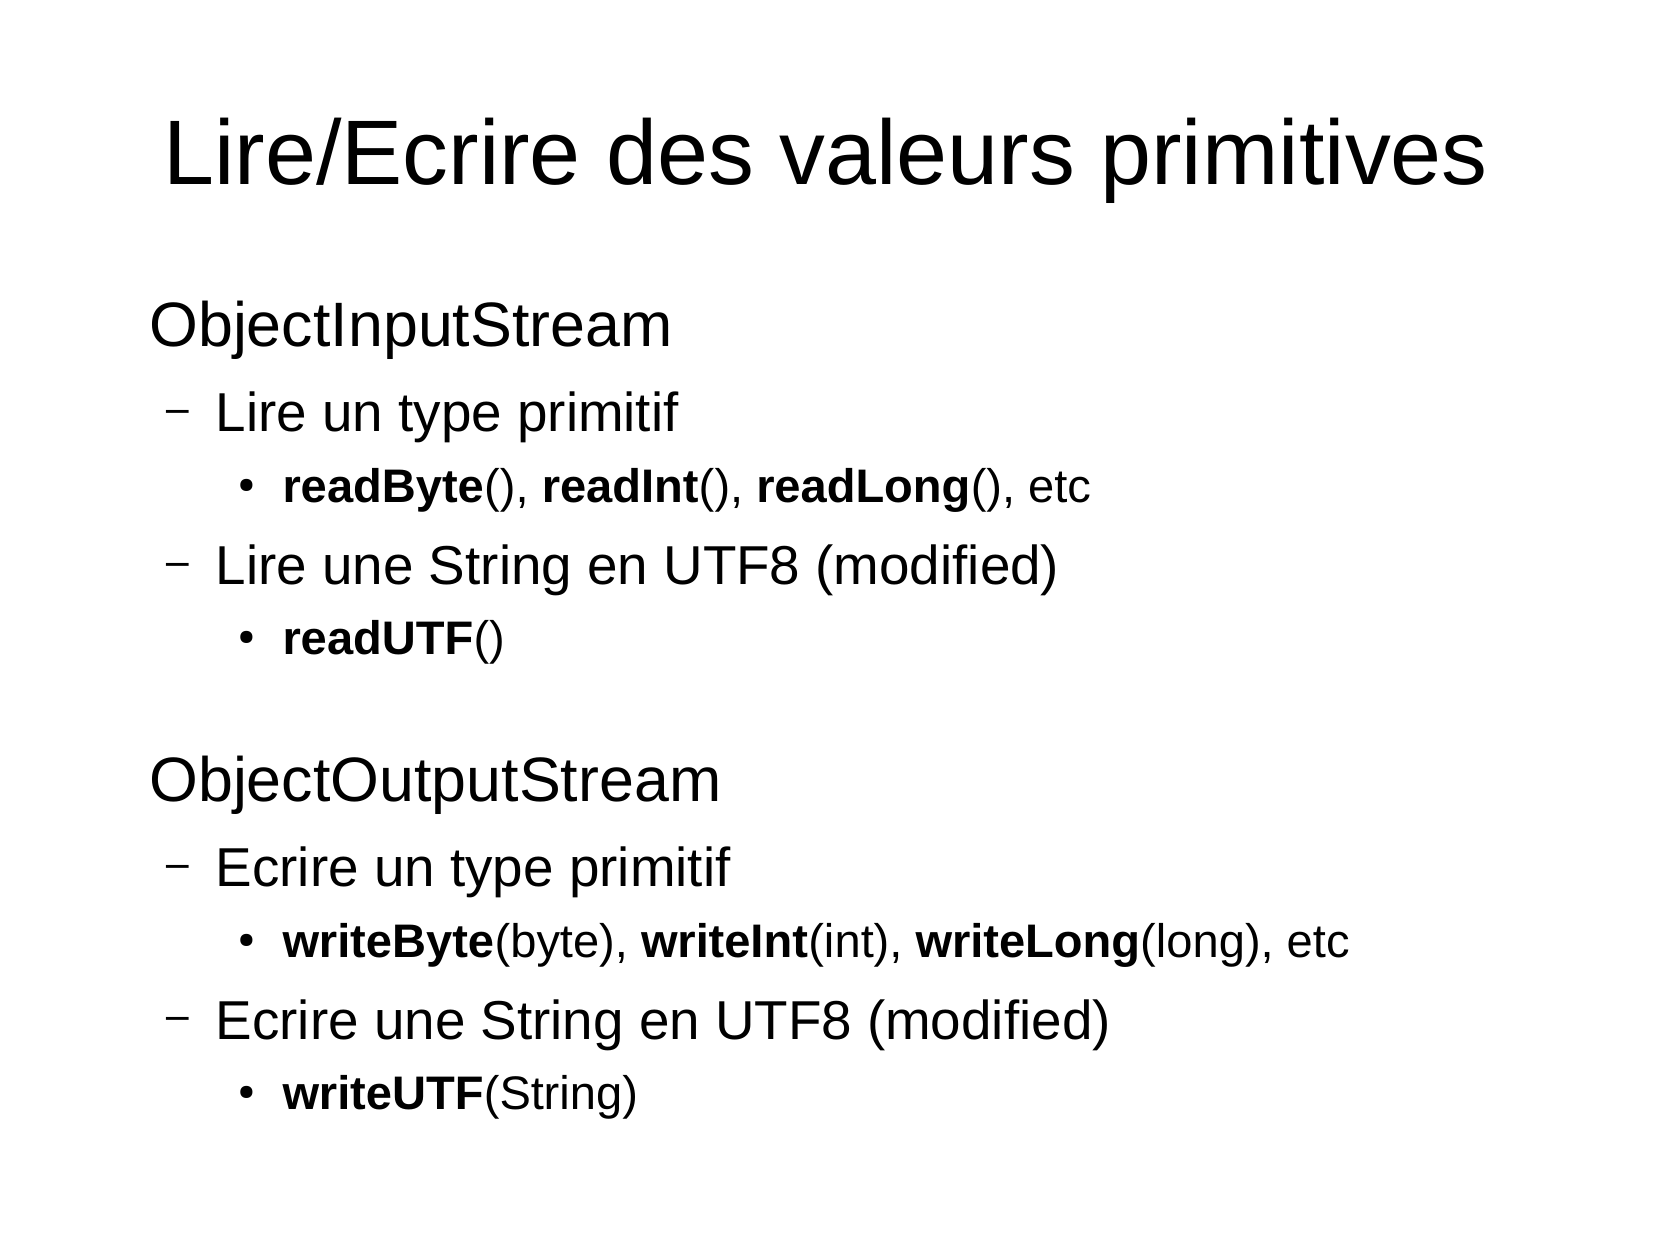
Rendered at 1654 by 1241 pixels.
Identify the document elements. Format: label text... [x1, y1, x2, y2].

title Lire/Ecrire des valeurs primitives [82, 49, 1571, 257]
list ObjectInputStream Lire un type primitif readByte(), readInt(), readLong(), etc Lire une String en UTF8 (modified) readUTF() ObjectOutputStream Ecrire un type primitif writeByte(byte), writeInt(int), writeLong(long), etc Ecrire une String en UTF8 (modified) writeUTF(String) [82, 290, 1571, 1126]
